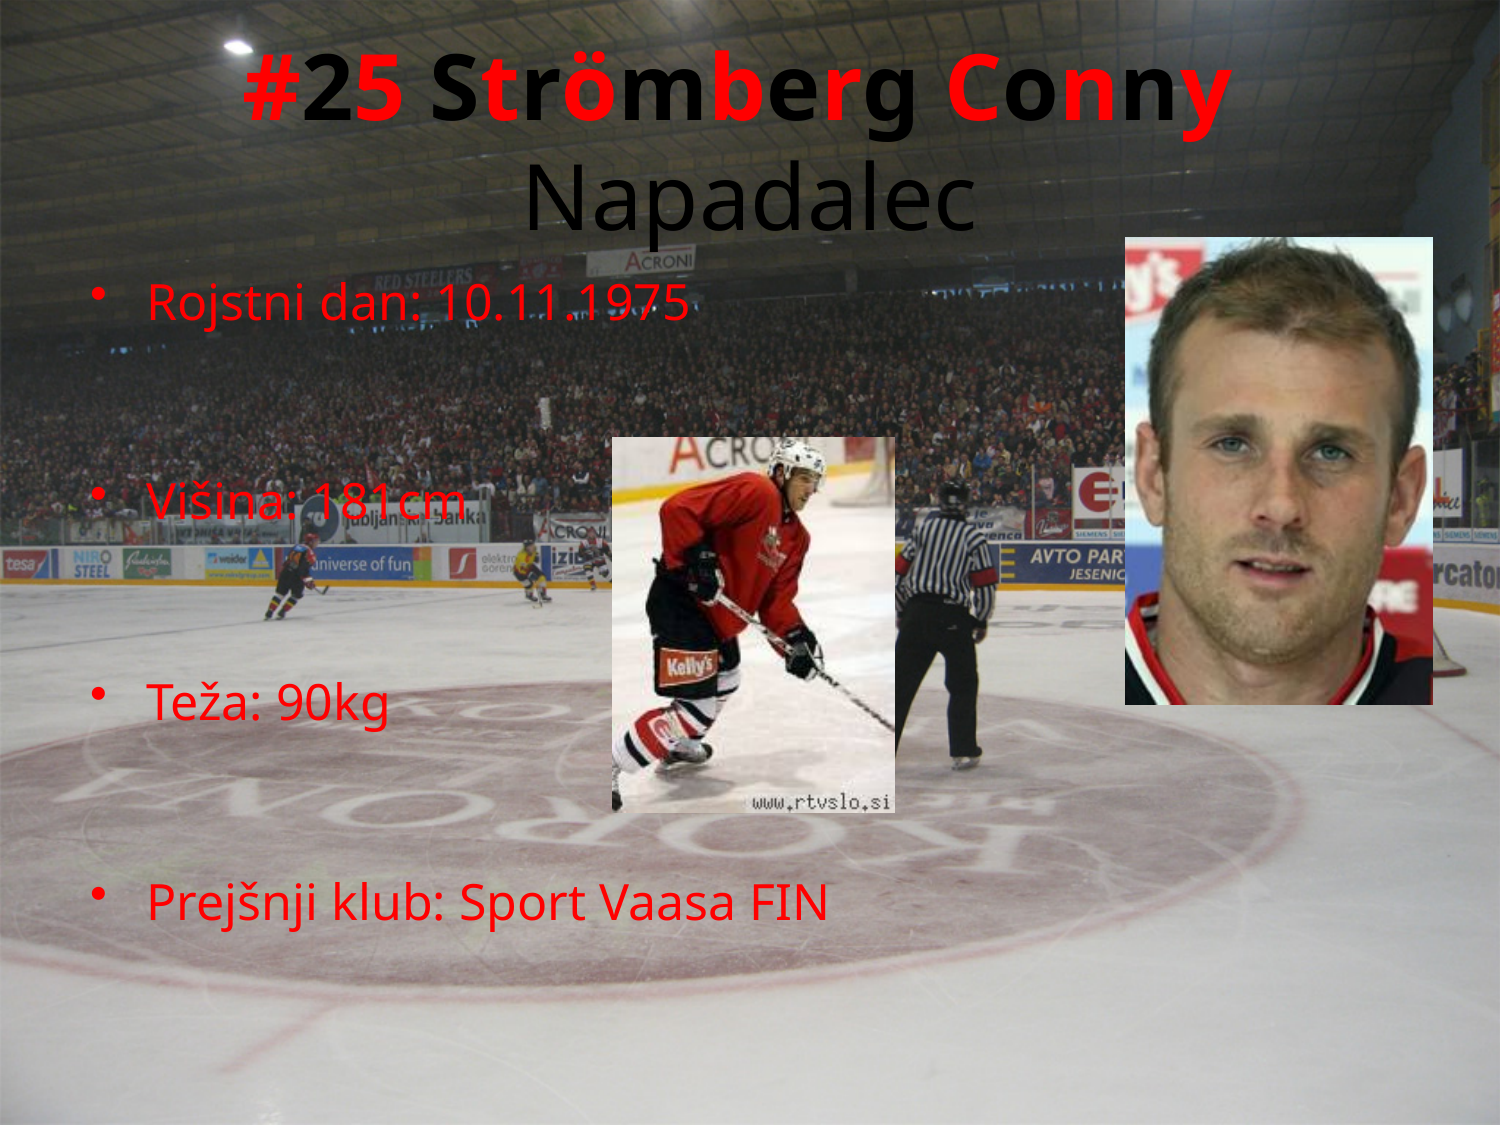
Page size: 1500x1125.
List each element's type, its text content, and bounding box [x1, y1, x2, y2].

picture [0, 0, 1500, 1125]
title #25 Strömberg Conny Napadalec [75, 45, 1425, 233]
list Rojstni dan: 10.11.1975 Višina: 181cm Teža: 90kg Prejšnji klub: Sport Vaasa FIN [75, 262, 1425, 1005]
